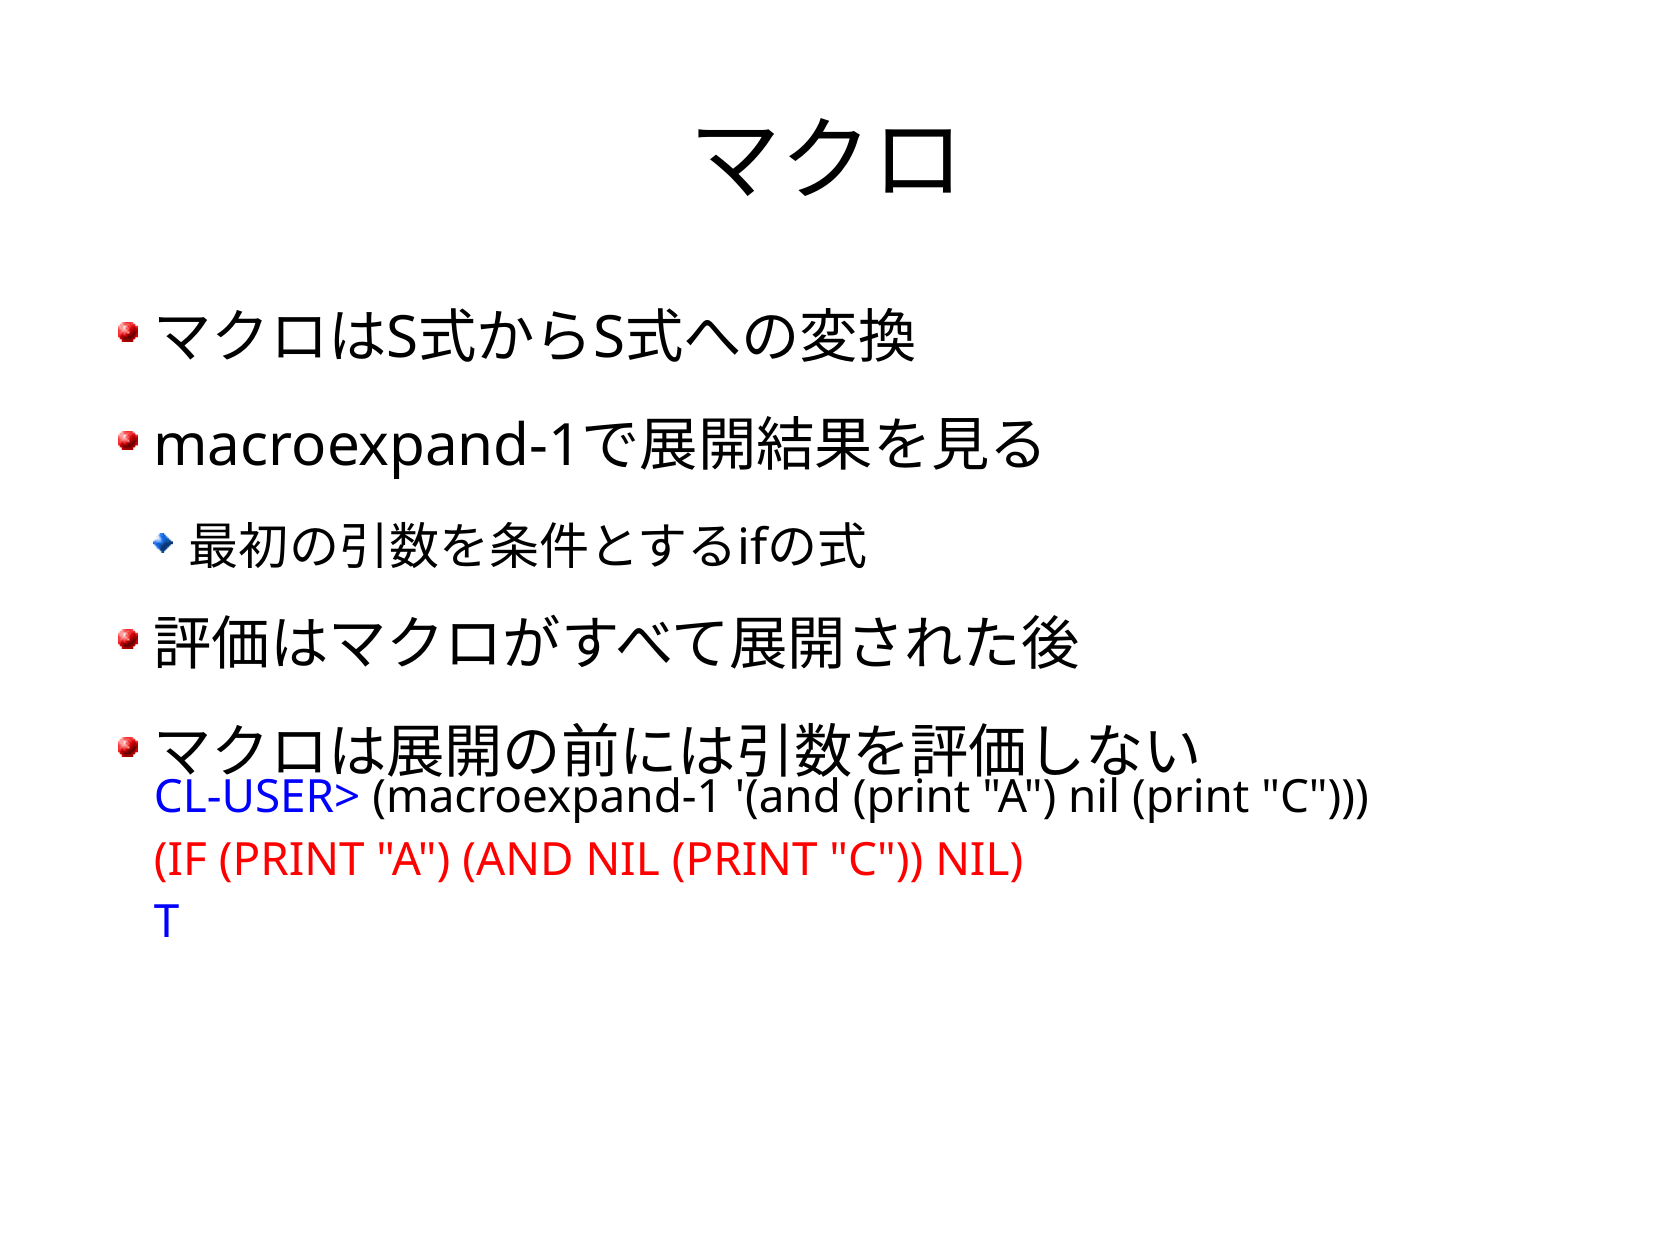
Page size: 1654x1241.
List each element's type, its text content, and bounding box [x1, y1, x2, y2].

list マクロはS式からS式への変換 macroexpand-1で展開結果を見る 最初の引数を条件とするifの式 評価はマクロがすべて展開された後 マクロは展開の前には引数を評価しない [82, 290, 1571, 1109]
title マクロ [82, 56, 1571, 250]
text_box CL-USER> (macroexpand-1 '(and (print "A") nil (print "C"))) (IF (PRINT "A") (AND NIL (PRINT "C")) NIL) T [139, 755, 1554, 934]
